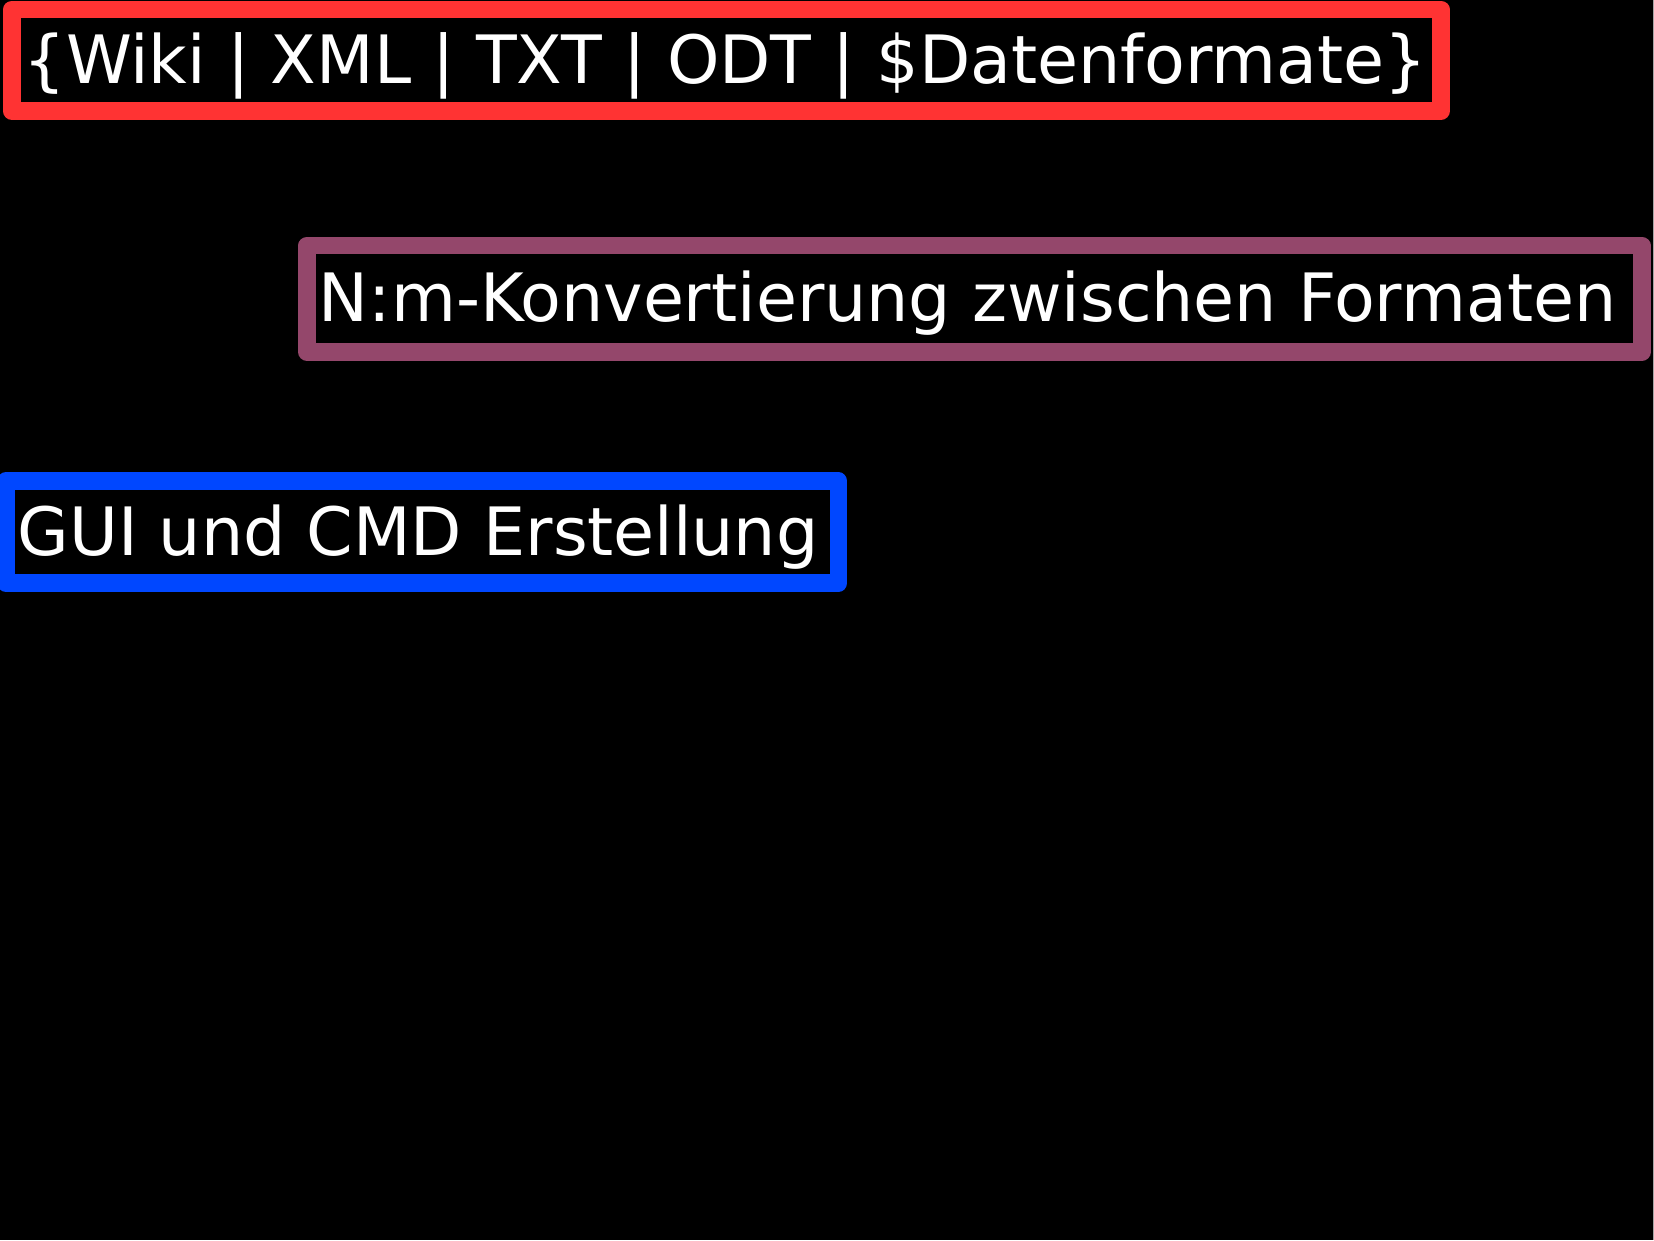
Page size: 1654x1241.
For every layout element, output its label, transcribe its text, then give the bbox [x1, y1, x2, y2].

text_box N:m-Konvertierung zwischen Formaten [307, 245, 1642, 352]
text_box GUI und CMD Erstellung [5, 481, 839, 583]
text_box {Wiki | XML | TXT | ODT | $Datenformate} [11, 9, 1441, 112]
